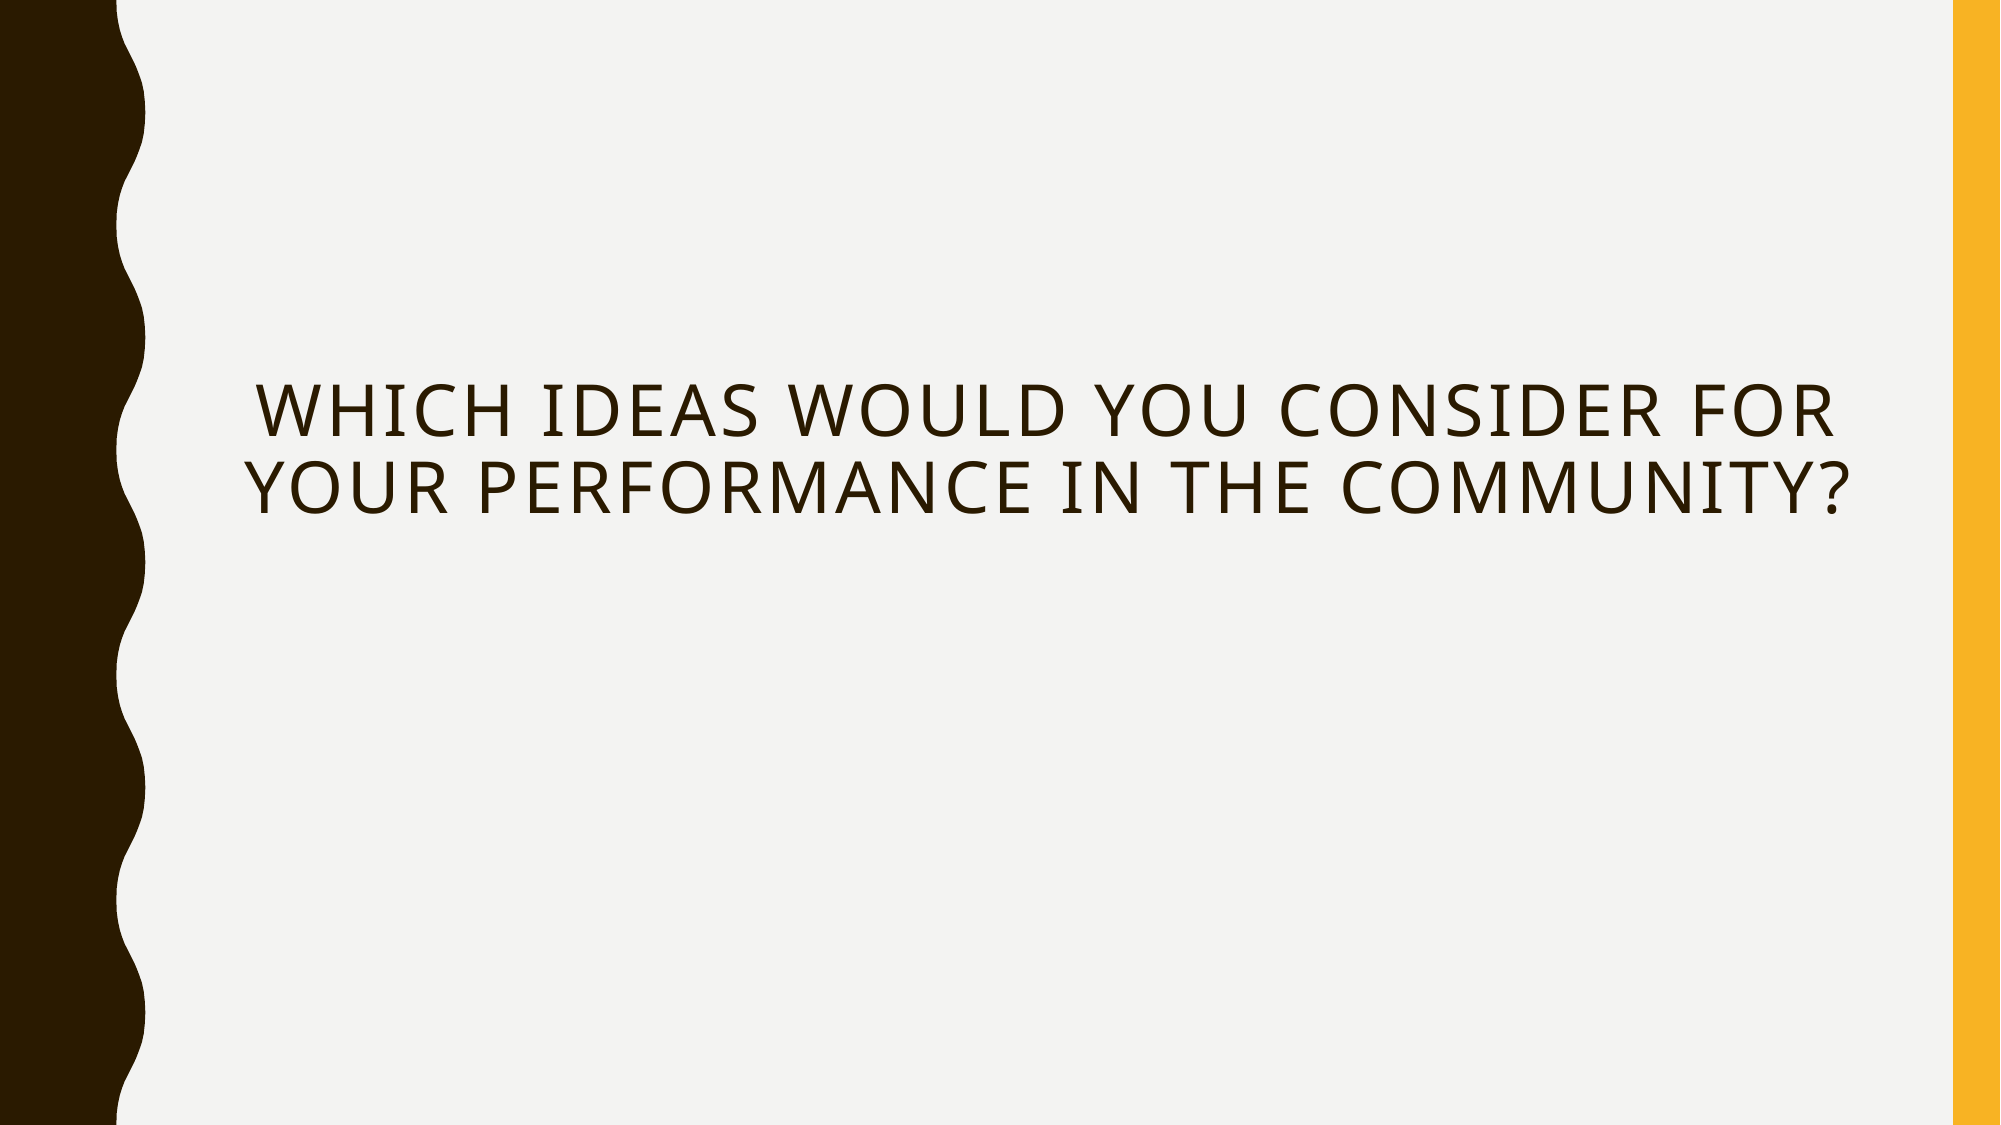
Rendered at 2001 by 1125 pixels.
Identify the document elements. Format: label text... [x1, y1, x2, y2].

title Which ideas would you consider for your performance in the community? [213, 367, 1884, 612]
